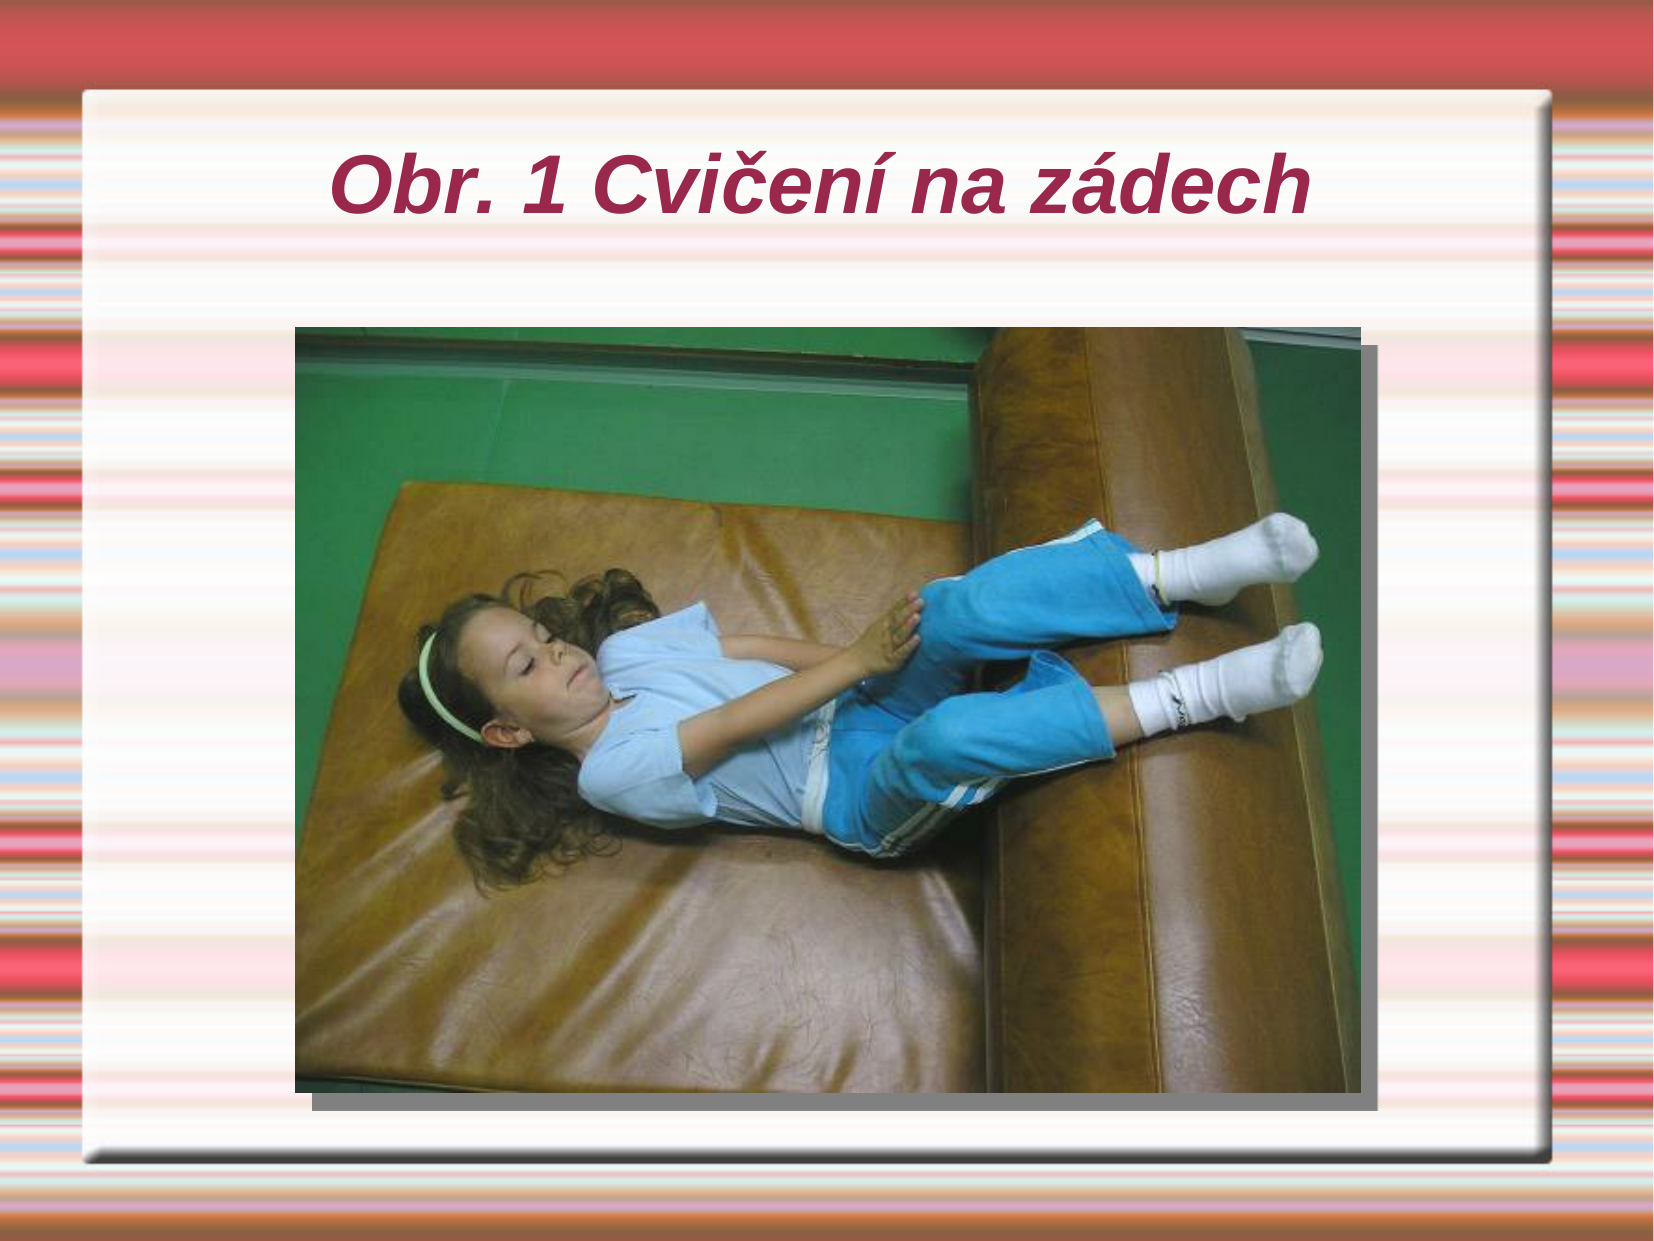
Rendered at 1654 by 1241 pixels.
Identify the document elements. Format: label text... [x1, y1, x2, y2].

title Obr. 1 Cvičení na zádech [76, 88, 1565, 281]
picture [0, 0, 1654, 1241]
